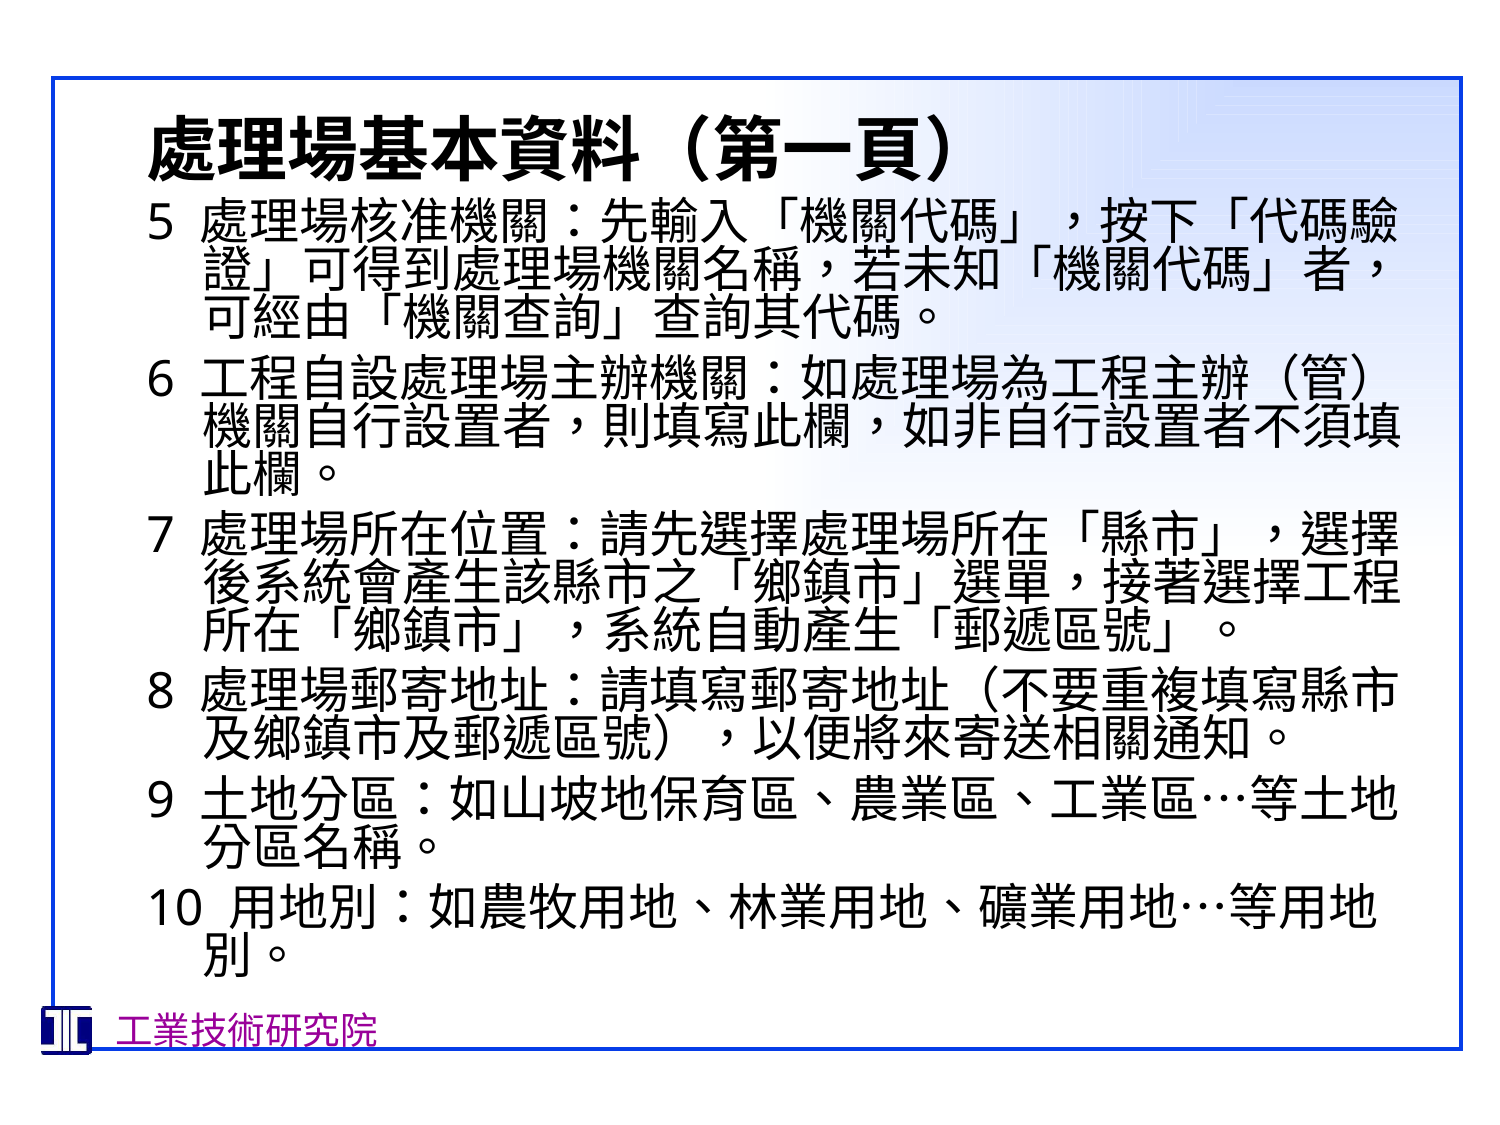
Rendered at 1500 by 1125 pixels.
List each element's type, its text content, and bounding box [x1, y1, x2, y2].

list 處理場基本資料（第一頁） 5 處理場核准機關：先輸入「機關代碼」，按下「代碼驗證」可得到處理場機關名稱，若未知「機關代碼」者，可經由「機關查詢」查詢其代碼。 6 工程自設處理場主辦機關：如處理場為工程主辦（管）機關自行設置者，則填寫此欄，如非自行設置者不須填此欄。 7 處理場所在位置：請先選擇處理場所在「縣市」，選擇後系統會產生該縣市之「鄉鎮市」選單，接著選擇工程所在「鄉鎮市」，系統自動產生「郵遞區號」。 8 處理場郵寄地址：請填寫郵寄地址（不要重複填寫縣市及鄉鎮市及郵遞區號），以便將來寄送相關通知。 9 土地分區：如山坡地保育區、農業區、工業區…等土地分區名稱。 10 用地別：如農牧用地、林業用地、礦業用地…等用地別。 [75, 113, 1426, 1005]
